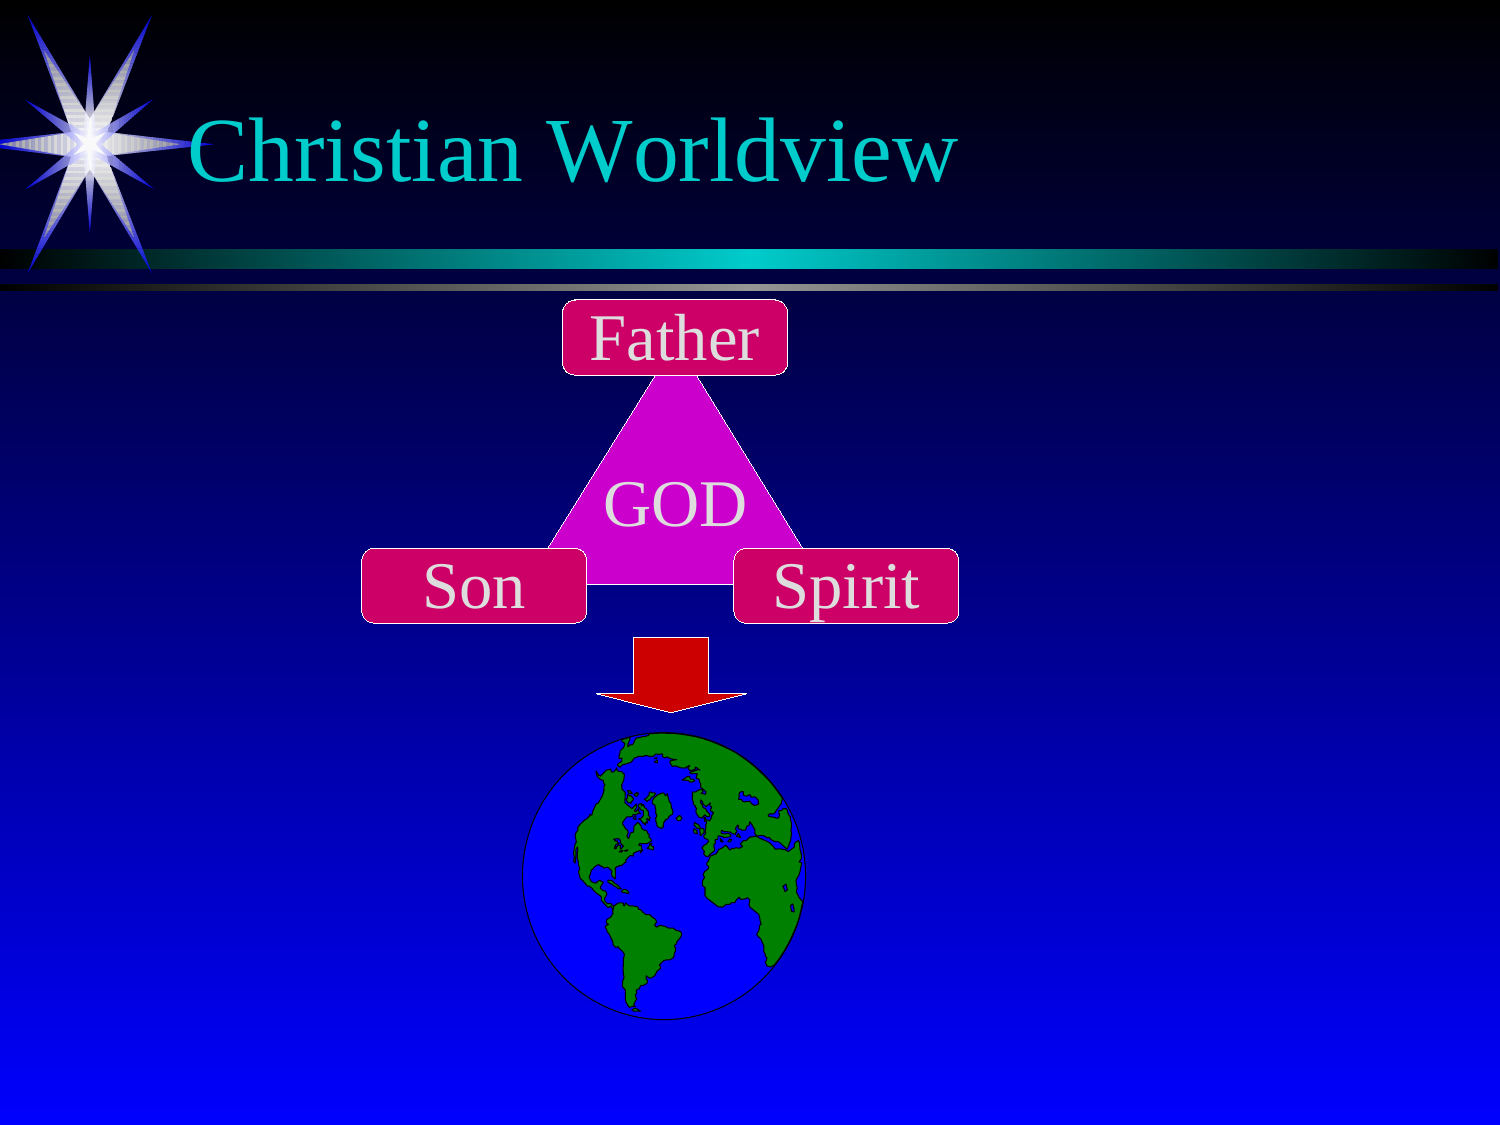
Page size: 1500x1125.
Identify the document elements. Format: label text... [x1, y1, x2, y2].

text_box Son [361, 548, 587, 624]
text_box Spirit [733, 548, 959, 624]
chart [521, 731, 807, 1021]
text_box [596, 637, 747, 713]
text_box Father [562, 299, 788, 376]
title Christian Worldview [181, 56, 1463, 244]
text_box GOD [547, 376, 803, 585]
